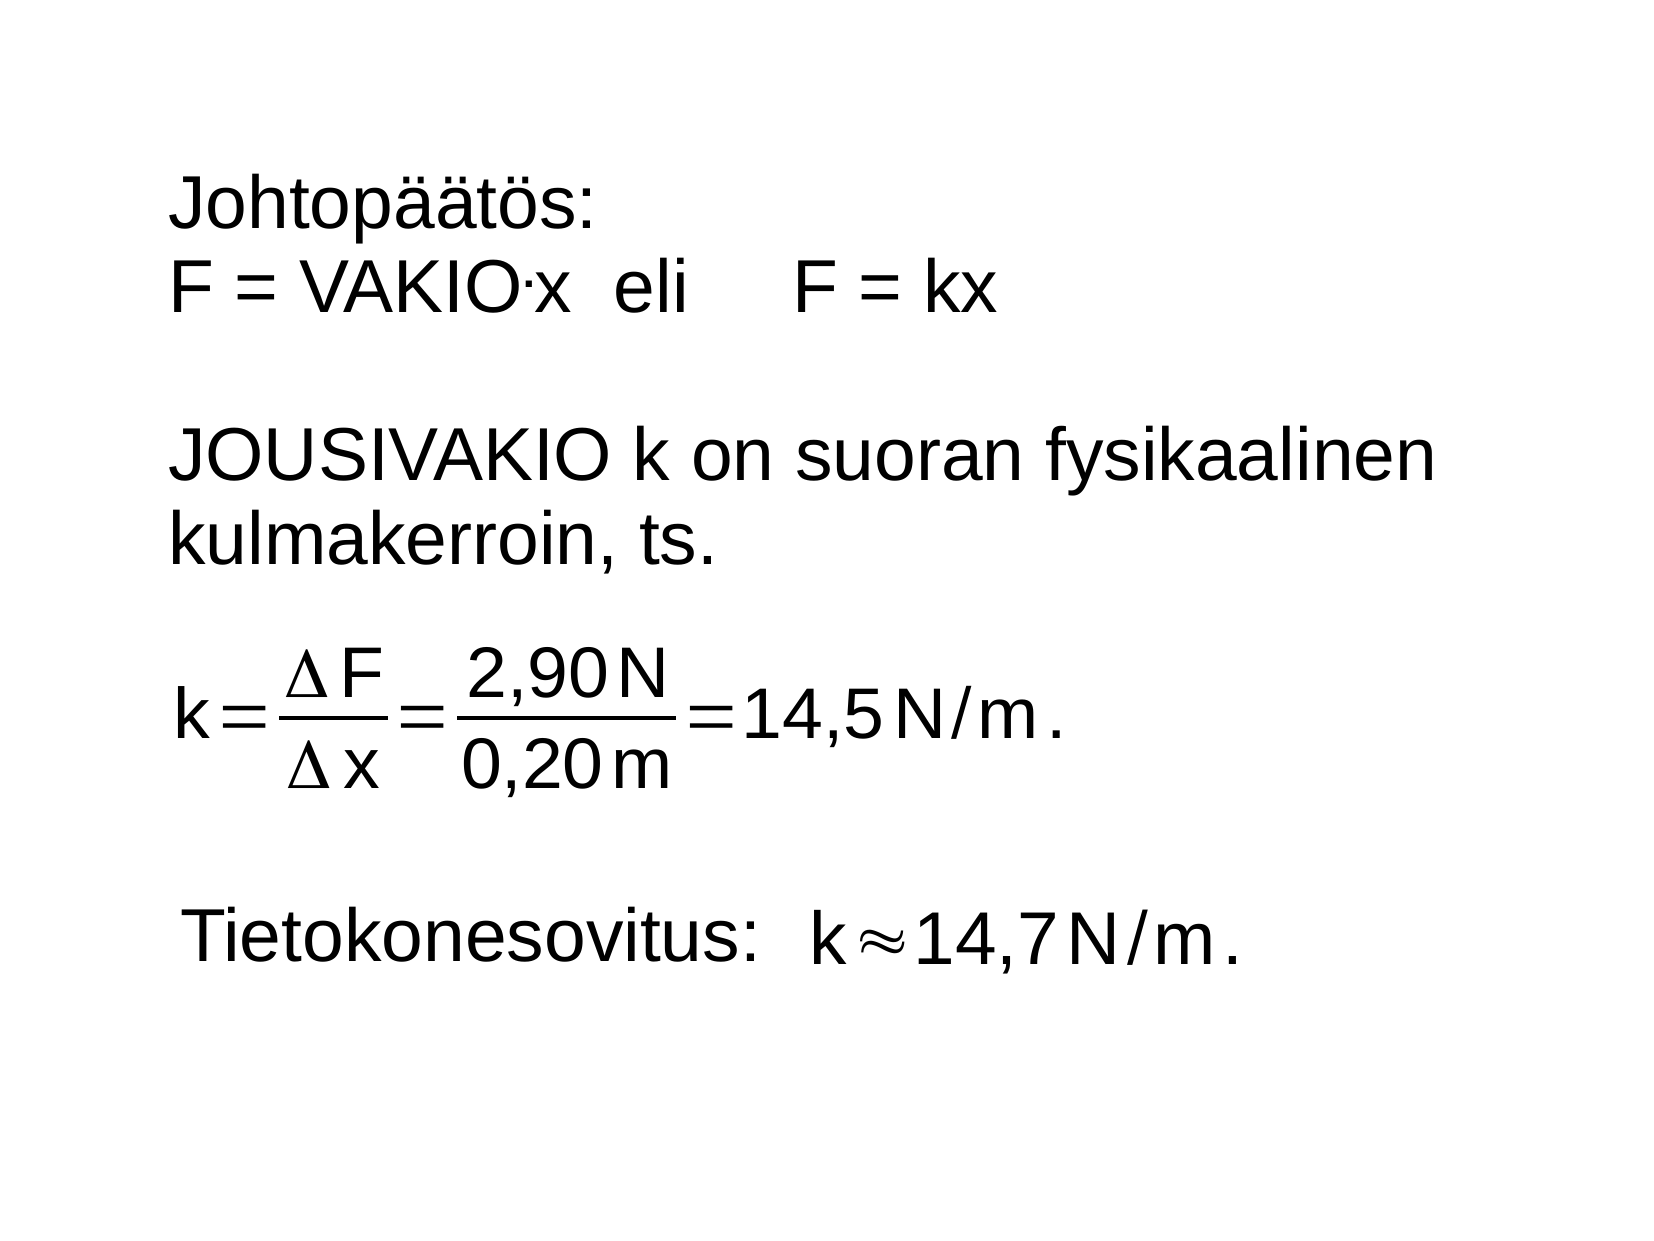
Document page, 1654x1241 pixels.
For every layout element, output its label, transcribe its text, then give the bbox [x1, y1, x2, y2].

text_box Johtopäätös: F = VAKIO.x eli F = kx JOUSIVAKIO k on suoran fysikaalinen kulmakerroin, ts. [153, 153, 1501, 588]
text_box Tietokonesovitus: [165, 885, 797, 985]
chart [803, 896, 1250, 981]
chart [167, 632, 1073, 804]
